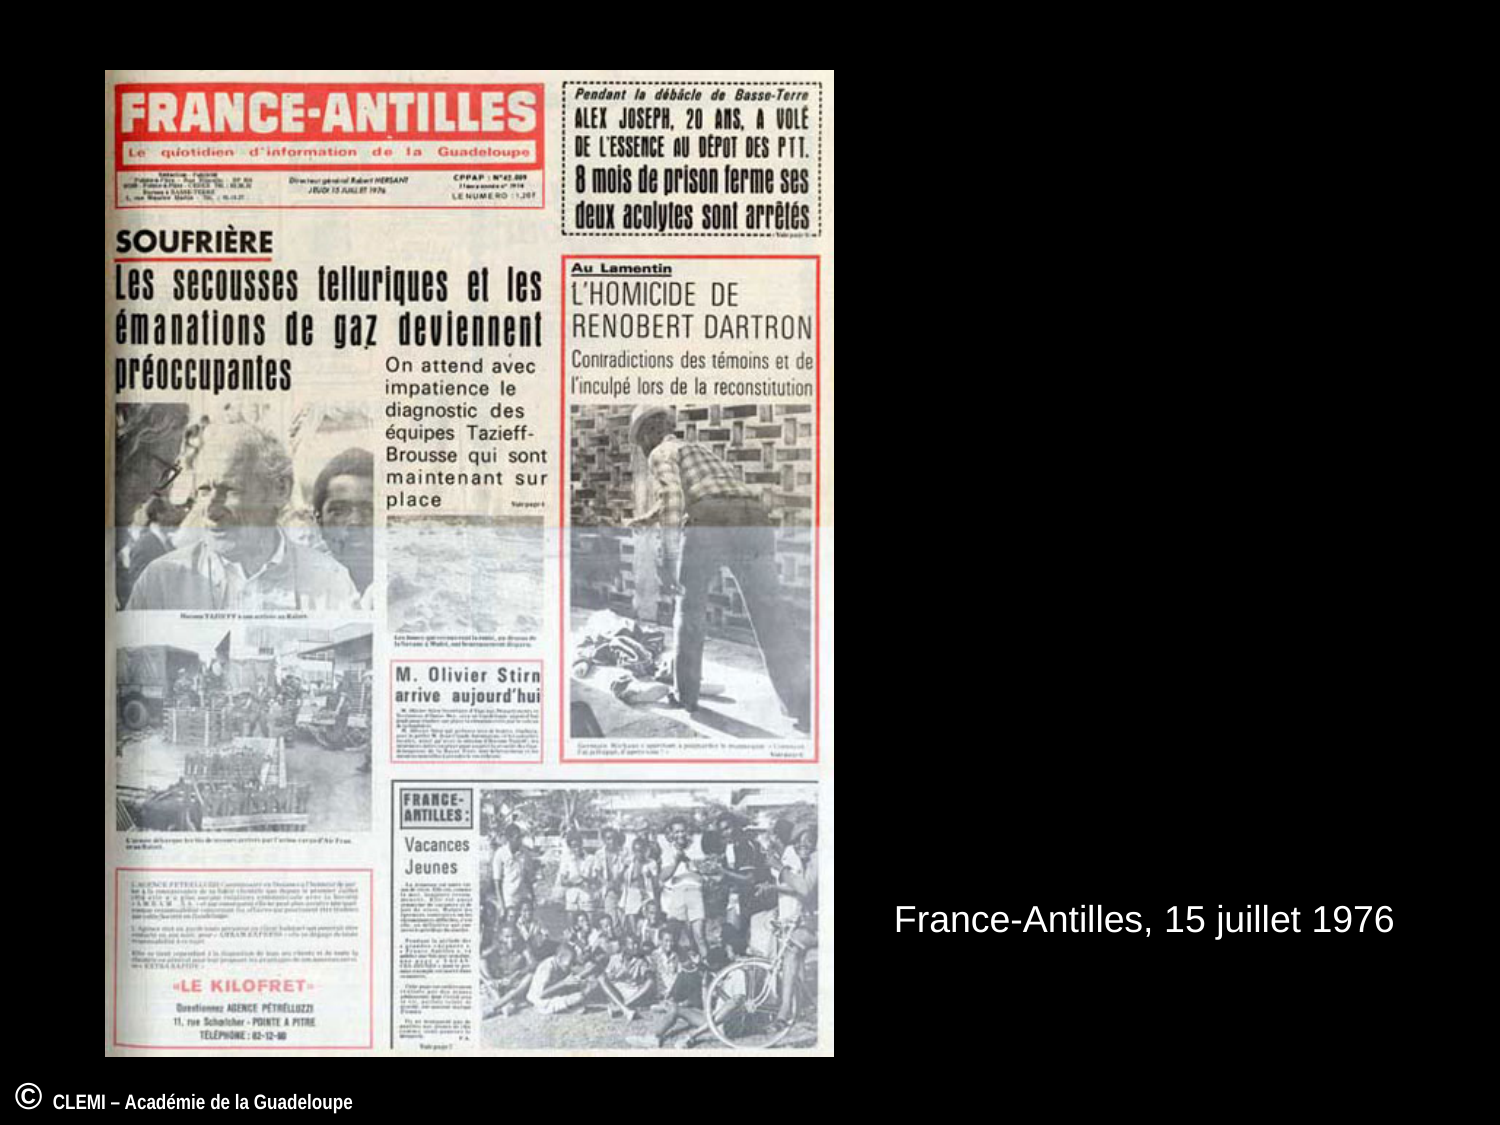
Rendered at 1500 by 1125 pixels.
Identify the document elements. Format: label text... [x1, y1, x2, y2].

title France-Antilles, 15 juillet 1976 [878, 878, 1465, 960]
picture [105, 70, 834, 1057]
text_box © CLEMI – Académie de la Guadeloupe [0, 1067, 575, 1125]
